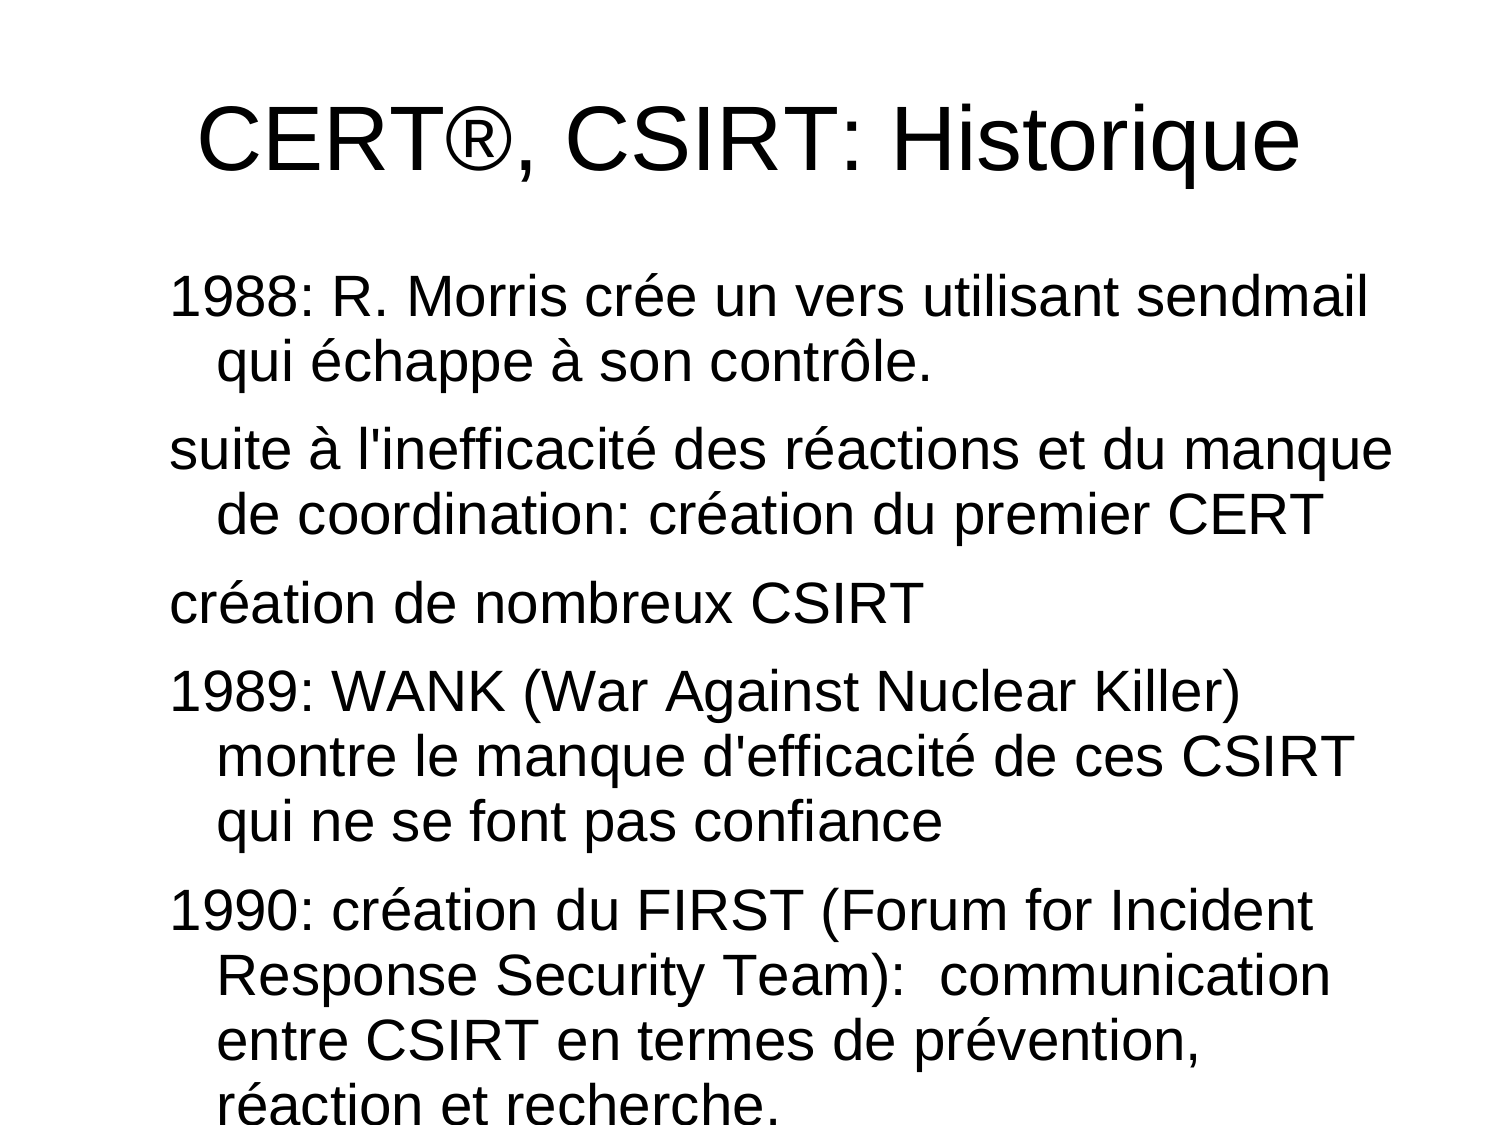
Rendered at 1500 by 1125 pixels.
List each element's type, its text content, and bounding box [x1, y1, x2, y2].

title CERT®, CSIRT: Historique [75, 44, 1425, 233]
list 1988: R. Morris crée un vers utilisant sendmail qui échappe à son contrôle. suite à l'inefficacité des réactions et du manque de coordination: création du premier CERT création de nombreux CSIRT 1989: WANK (War Against Nuclear Killer) montre le manque d'efficacité de ces CSIRT qui ne se font pas confiance 1990: création du FIRST (Forum for Incident Response Security Team): communication entre CSIRT en termes de prévention, réaction et recherche. [75, 263, 1425, 1125]
